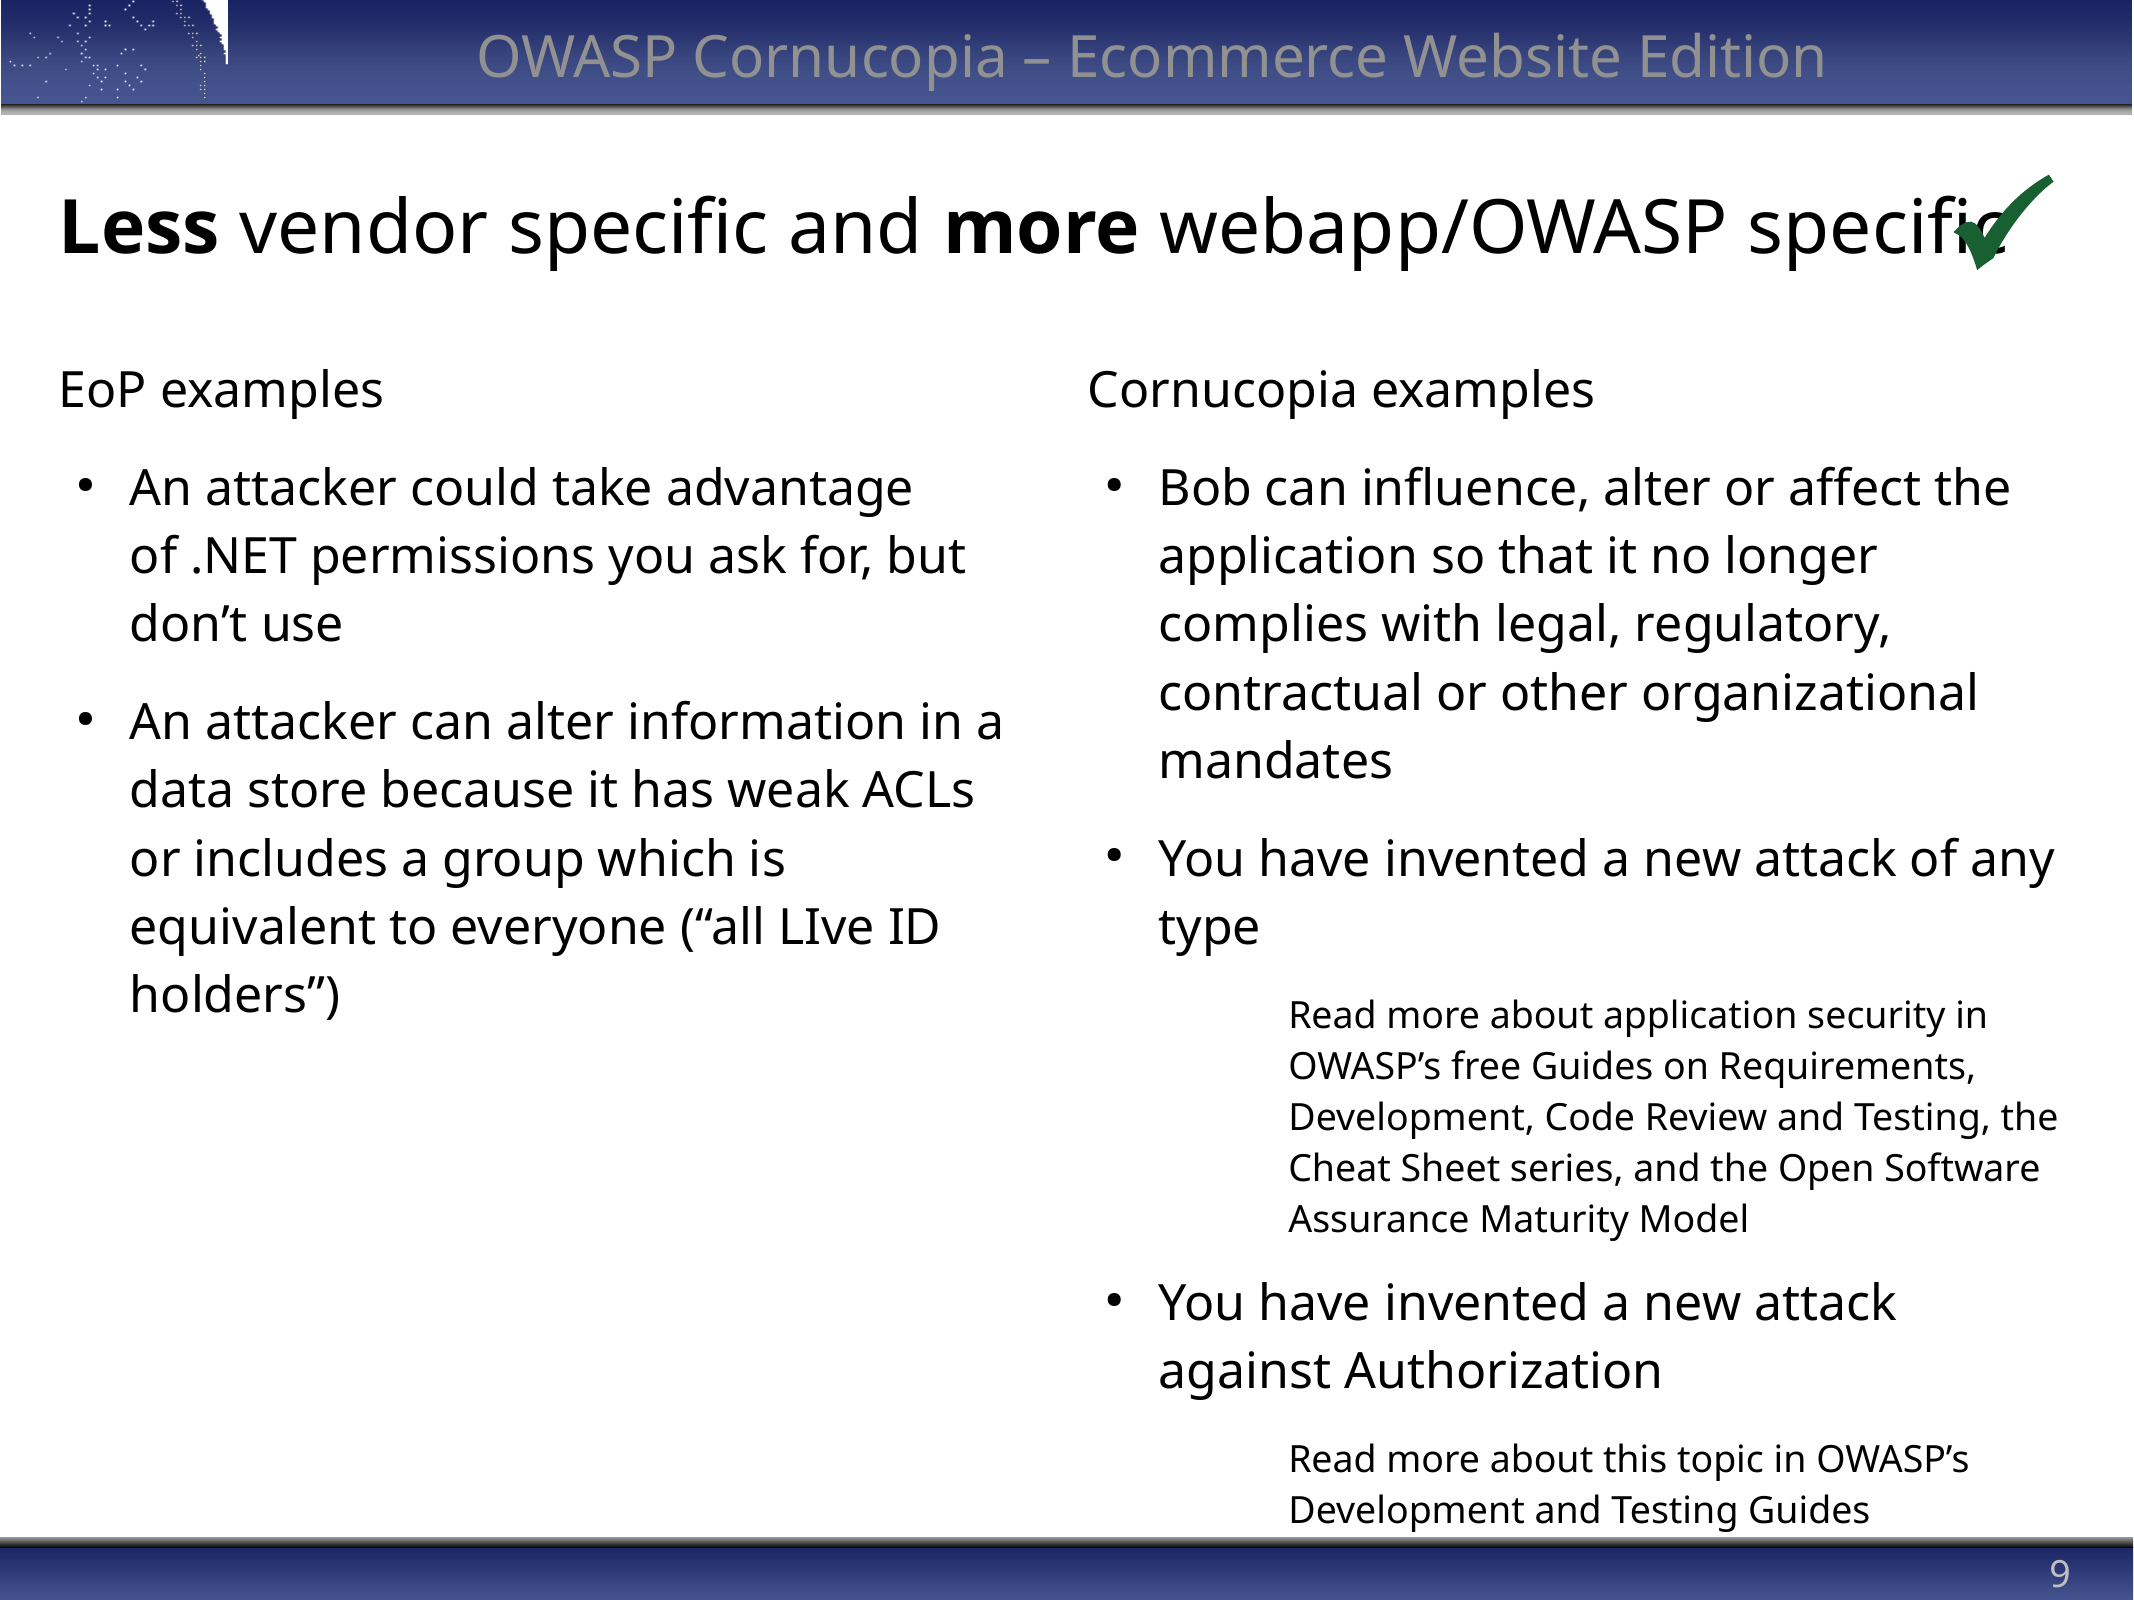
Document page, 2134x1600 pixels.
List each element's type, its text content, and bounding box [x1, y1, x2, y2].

title Less vendor specific and more webapp/OWASP specific [58, 124, 2126, 325]
list ü [1730, 177, 2061, 325]
list Cornucopia examples Bob can influence, alter or affect the application so that it no longer complies with legal, regulatory, contractual or other organizational mandates You have invented a new attack of any type Read more about application security in OWASP’s free Guides on Requirements, Development, Code Review and Testing, the Cheat Sheet series, and the Open Software Assurance Maturity Model You have invented a new attack against Authorization Read more about this topic in OWASP’s Development and Testing Guides [1087, 354, 2068, 1536]
list EoP examples An attacker could take advantage of .NET permissions you ask for, but don’t use An attacker can alter information in a data store because it has weak ACLs or includes a group which is equivalent to everyone (“all LIve ID holders”) [58, 354, 1039, 1536]
